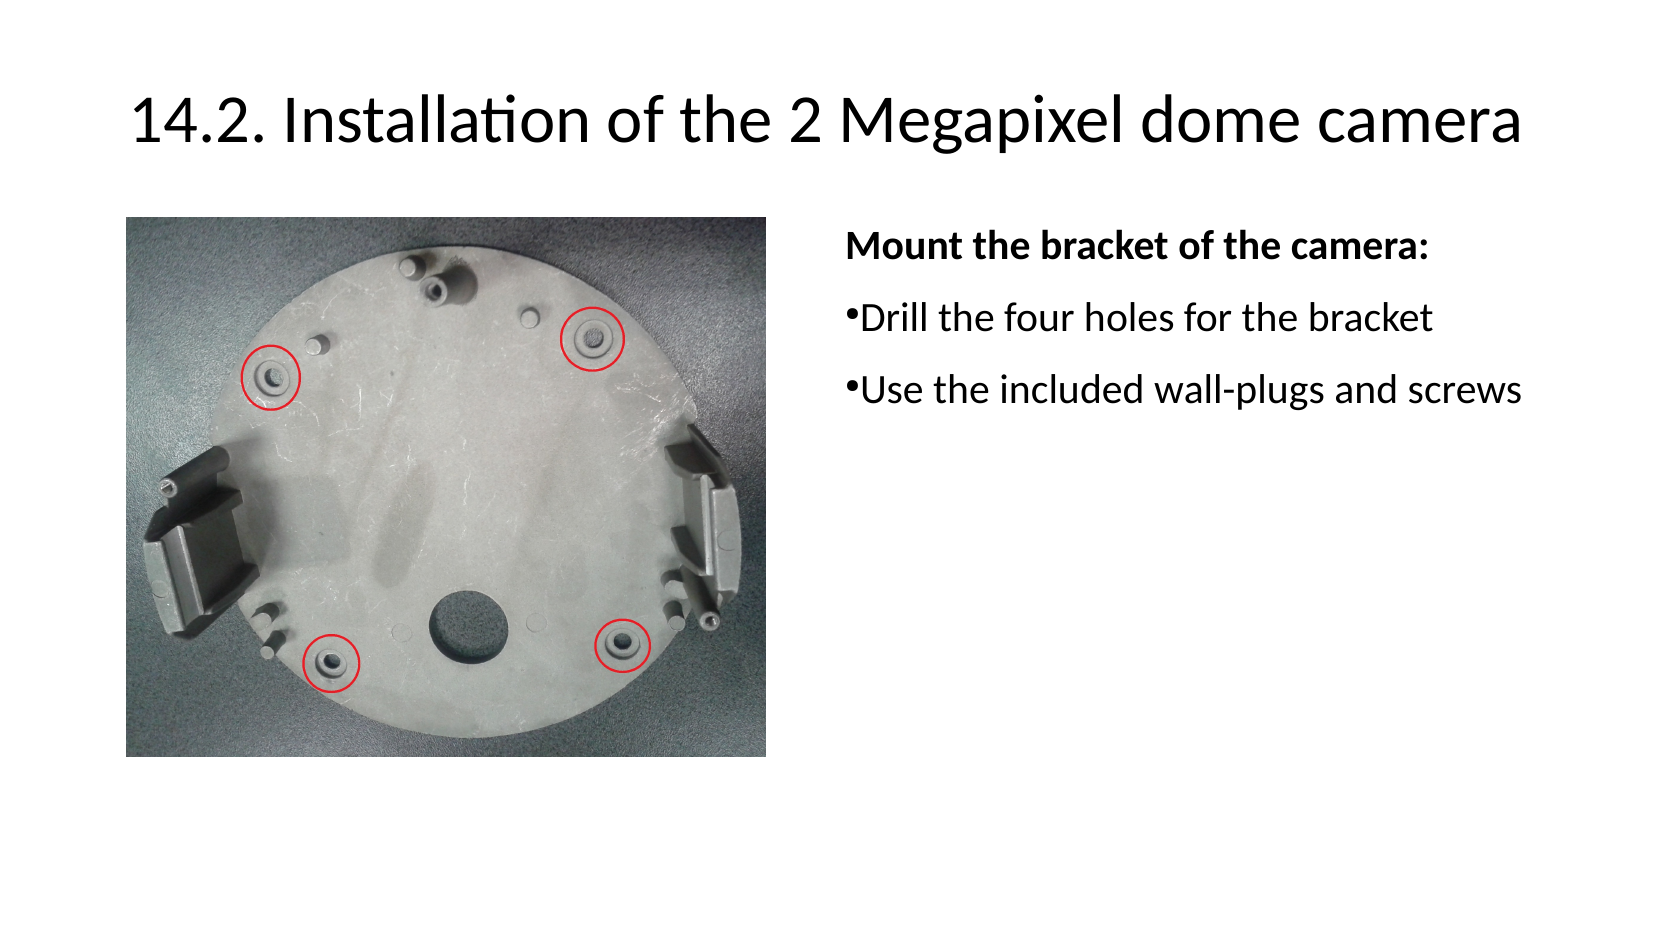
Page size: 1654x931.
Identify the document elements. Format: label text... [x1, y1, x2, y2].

title 14.2. Installation of the 2 Megapixel dome camera [82, 73, 1571, 157]
list Mount the bracket of the camera: Drill the four holes for the bracket Use the included wall-plugs and screws [845, 217, 1572, 758]
picture [126, 217, 766, 758]
